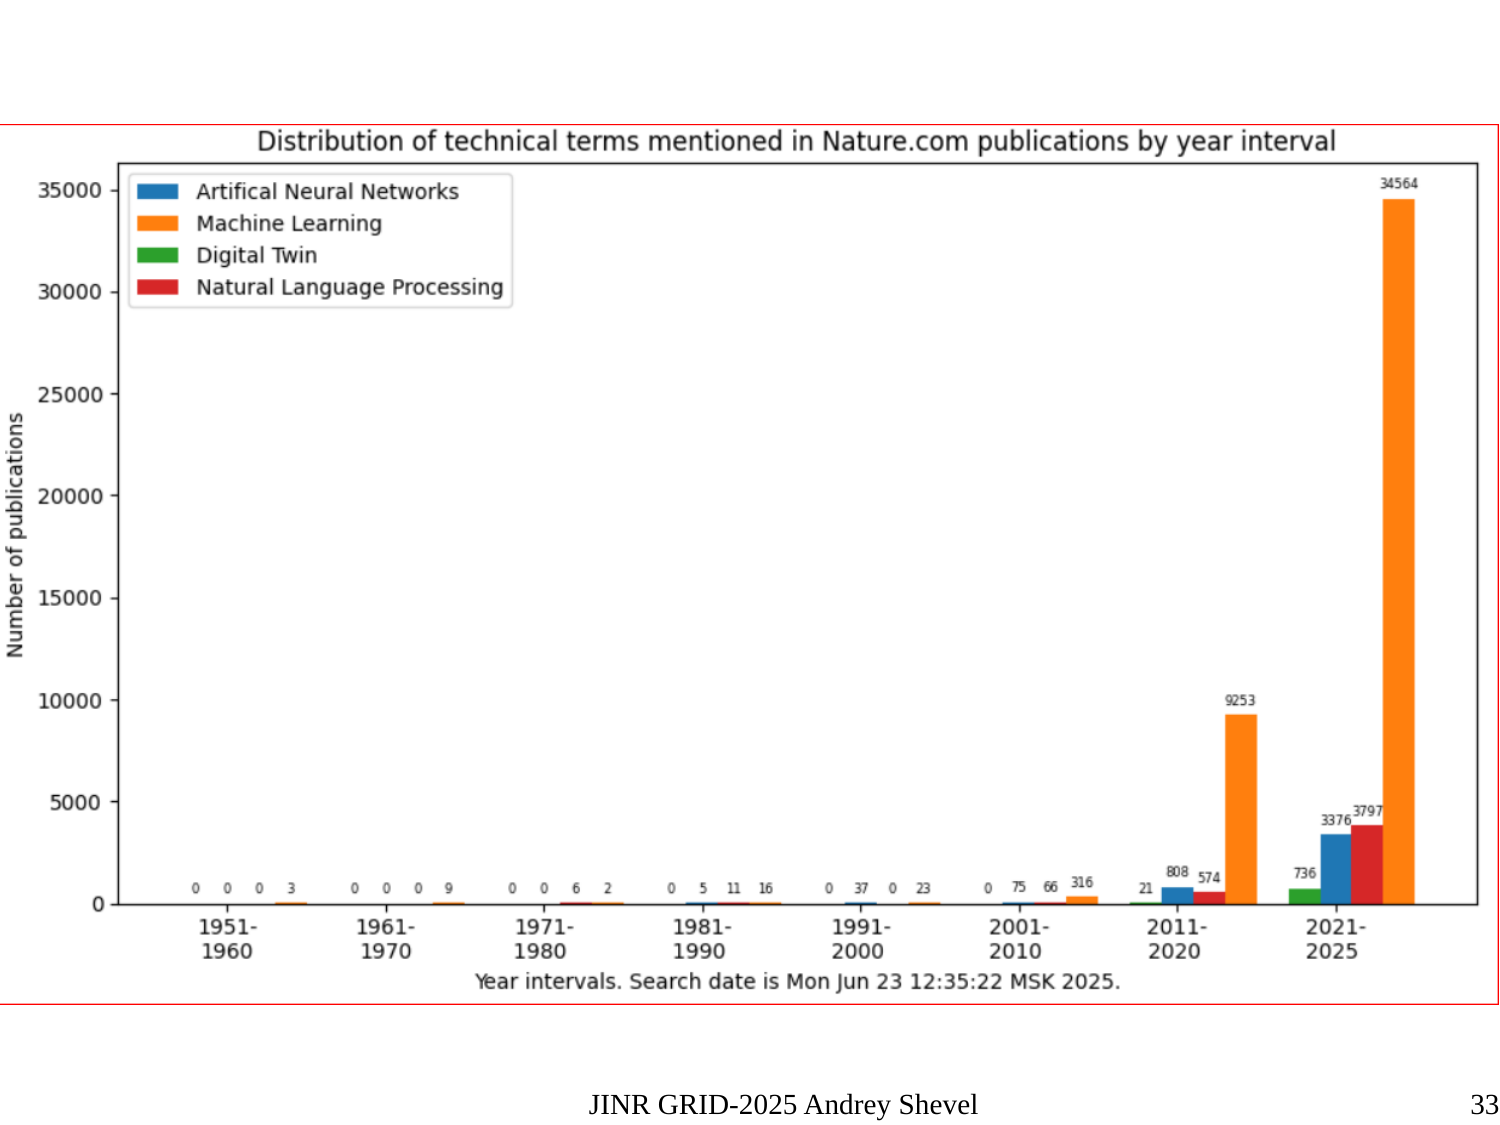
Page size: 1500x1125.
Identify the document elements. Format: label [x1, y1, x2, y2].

picture [0, 124, 1499, 1005]
